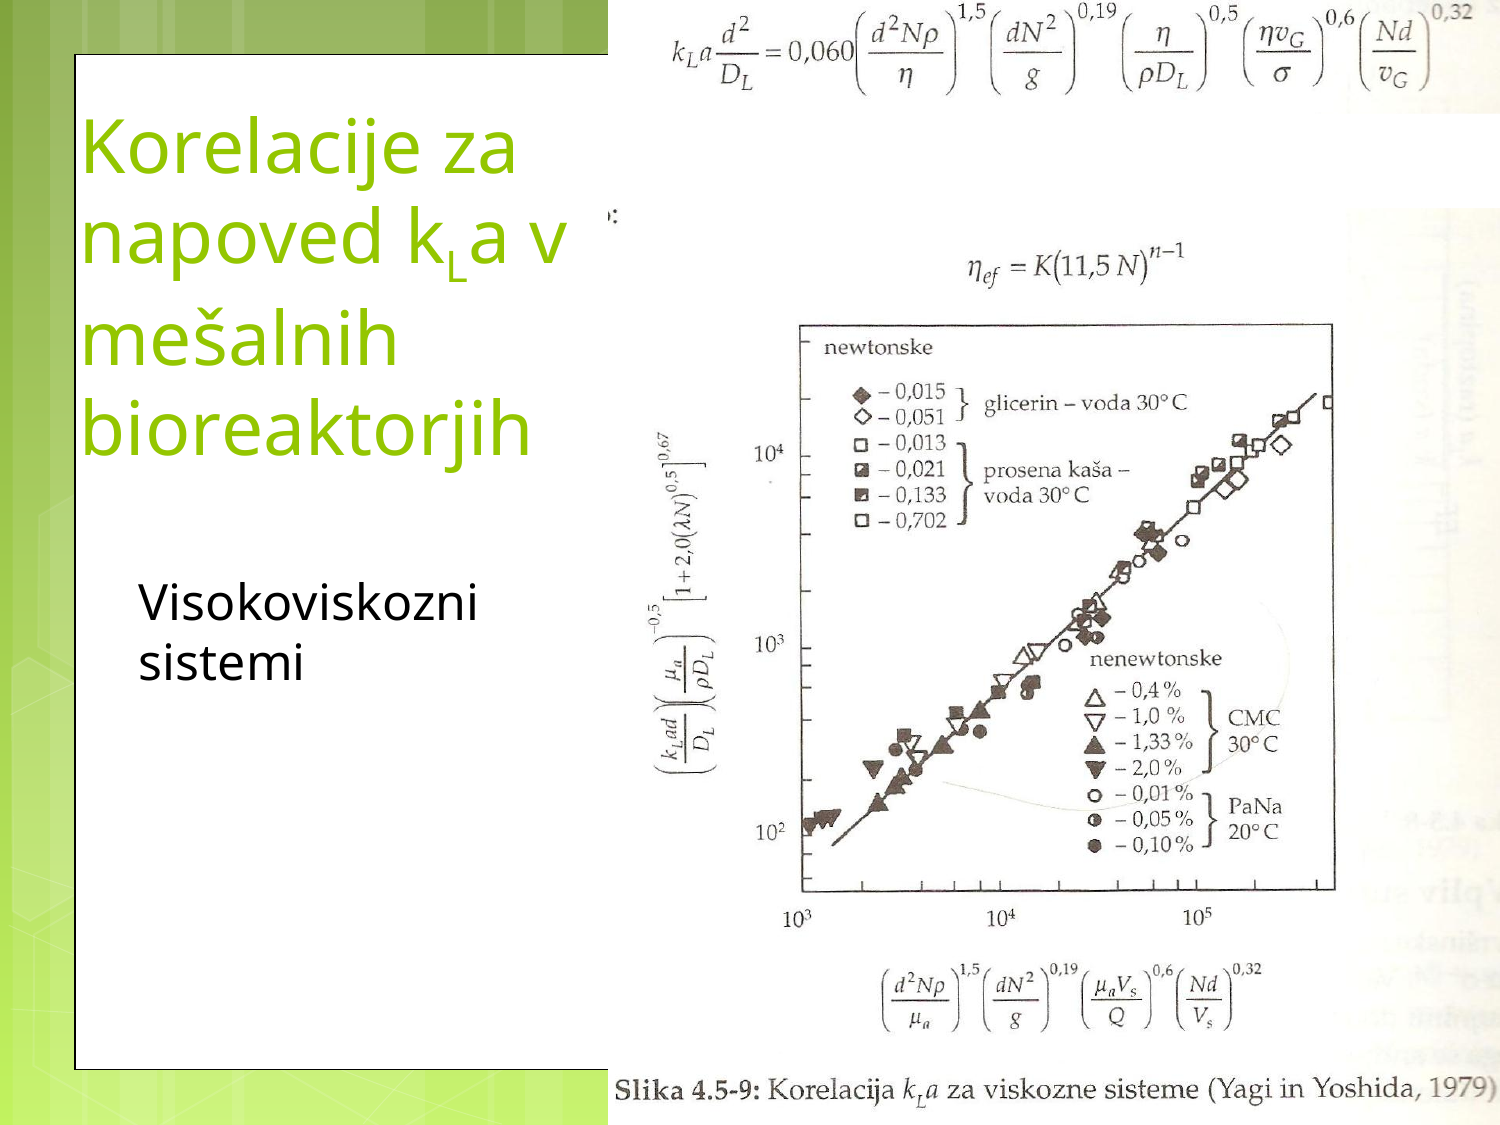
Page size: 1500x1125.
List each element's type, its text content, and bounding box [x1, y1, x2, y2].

title Korelacije za napoved kLa v mešalnih bioreaktorjih [64, 90, 597, 479]
text_box Visokoviskozni sistemi [123, 562, 613, 1125]
text_box [596, 0, 1500, 1125]
